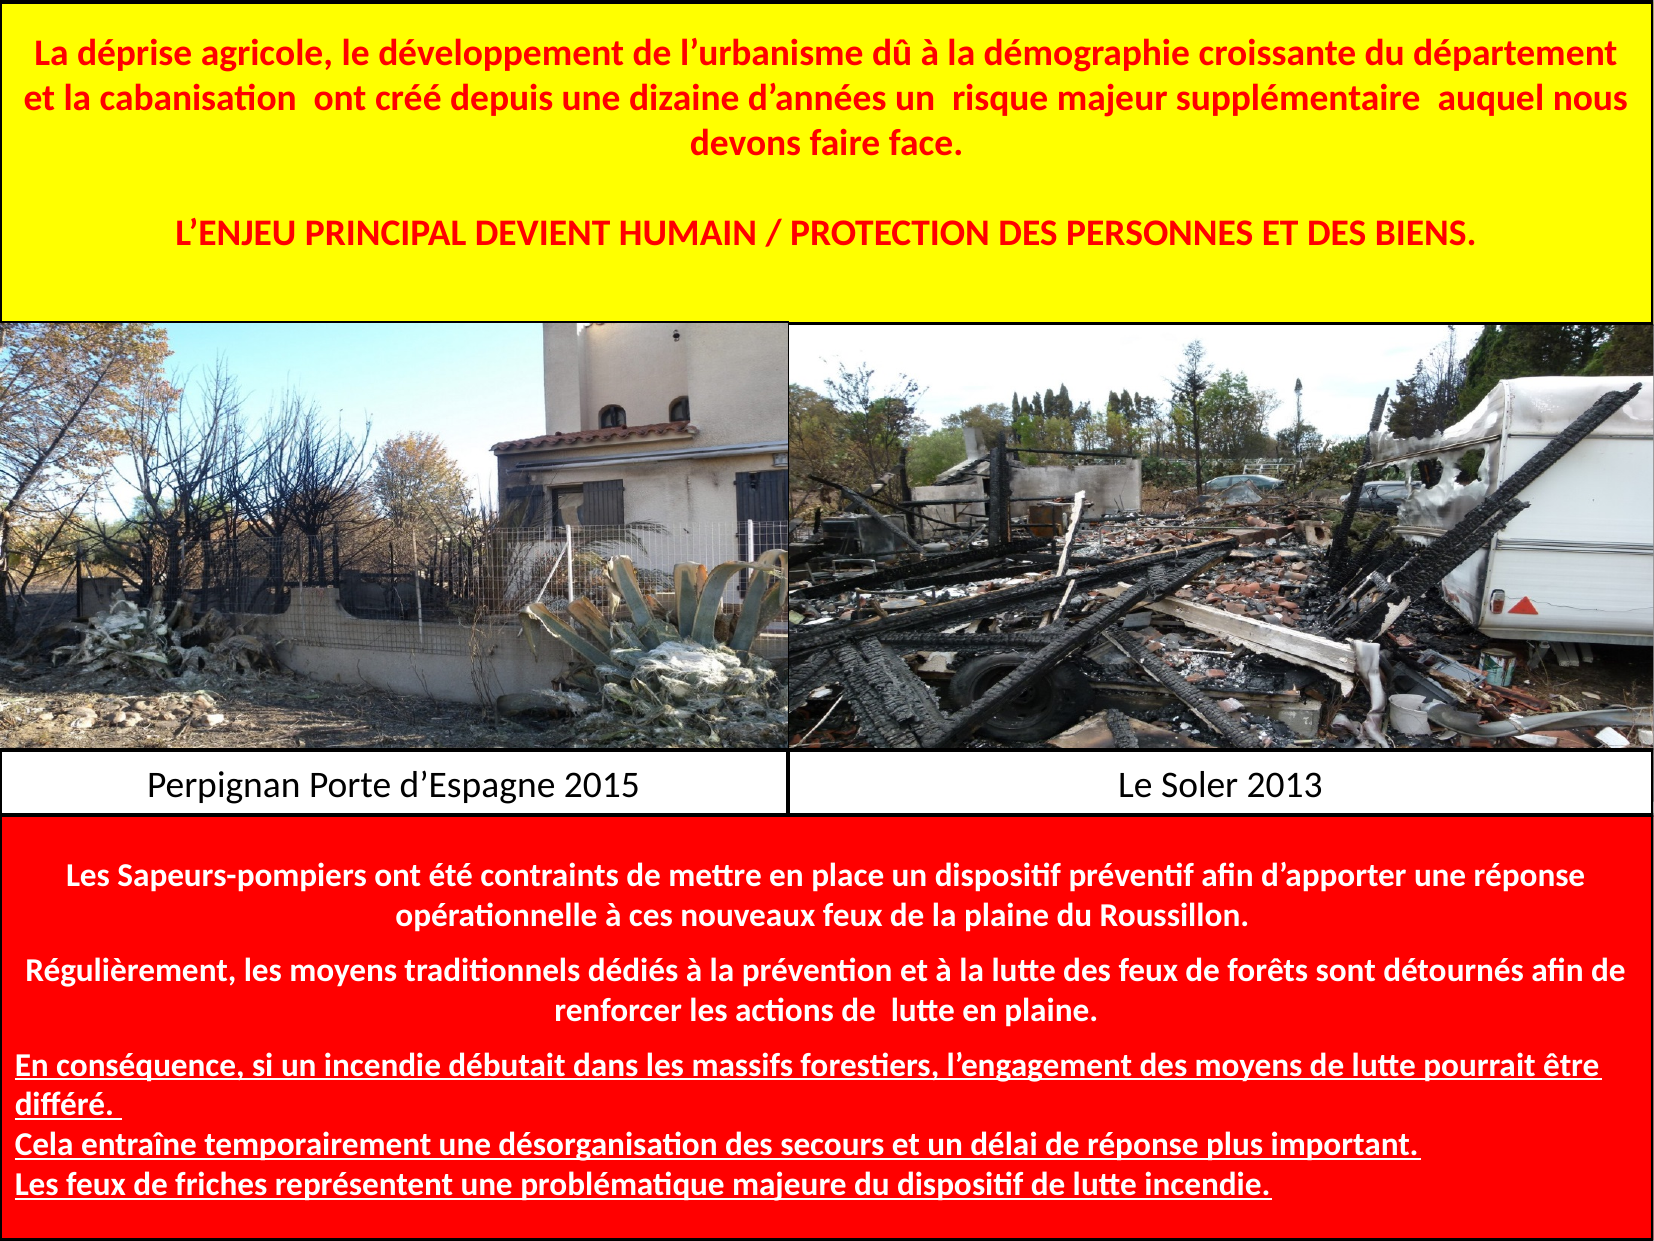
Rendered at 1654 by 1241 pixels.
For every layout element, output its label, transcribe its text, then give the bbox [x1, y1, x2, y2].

picture [0, 322, 788, 750]
picture [789, 325, 1654, 750]
text_box Le Soler 2013 [787, 750, 1654, 816]
text_box Perpignan Porte d’Espagne 2015 [0, 750, 787, 815]
text_box La déprise agricole, le développement de l’urbanisme dû à la démographie croissante du département et la cabanisation ont créé depuis une dizaine d’années un risque majeur supplémentaire auquel nous devons faire face. L’ENJEU PRINCIPAL DEVIENT HUMAIN / PROTECTION DES PERSONNES ET DES BIENS. [0, 1, 1654, 324]
text_box Les Sapeurs-pompiers ont été contraints de mettre en place un dispositif préventif afin d’apporter une réponse opérationnelle à ces nouveaux feux de la plaine du Roussillon. Régulièrement, les moyens traditionnels dédiés à la prévention et à la lutte des feux de forêts sont détournés afin de renforcer les actions de lutte en plaine. En conséquence, si un incendie débutait dans les massifs forestiers, l’engagement des moyens de lutte pourrait être différé. Cela entraîne temporairement une désorganisation des secours et un délai de réponse plus important. Les feux de friches représentent une problématique majeure du dispositif de lutte incendie. [0, 815, 1654, 1240]
